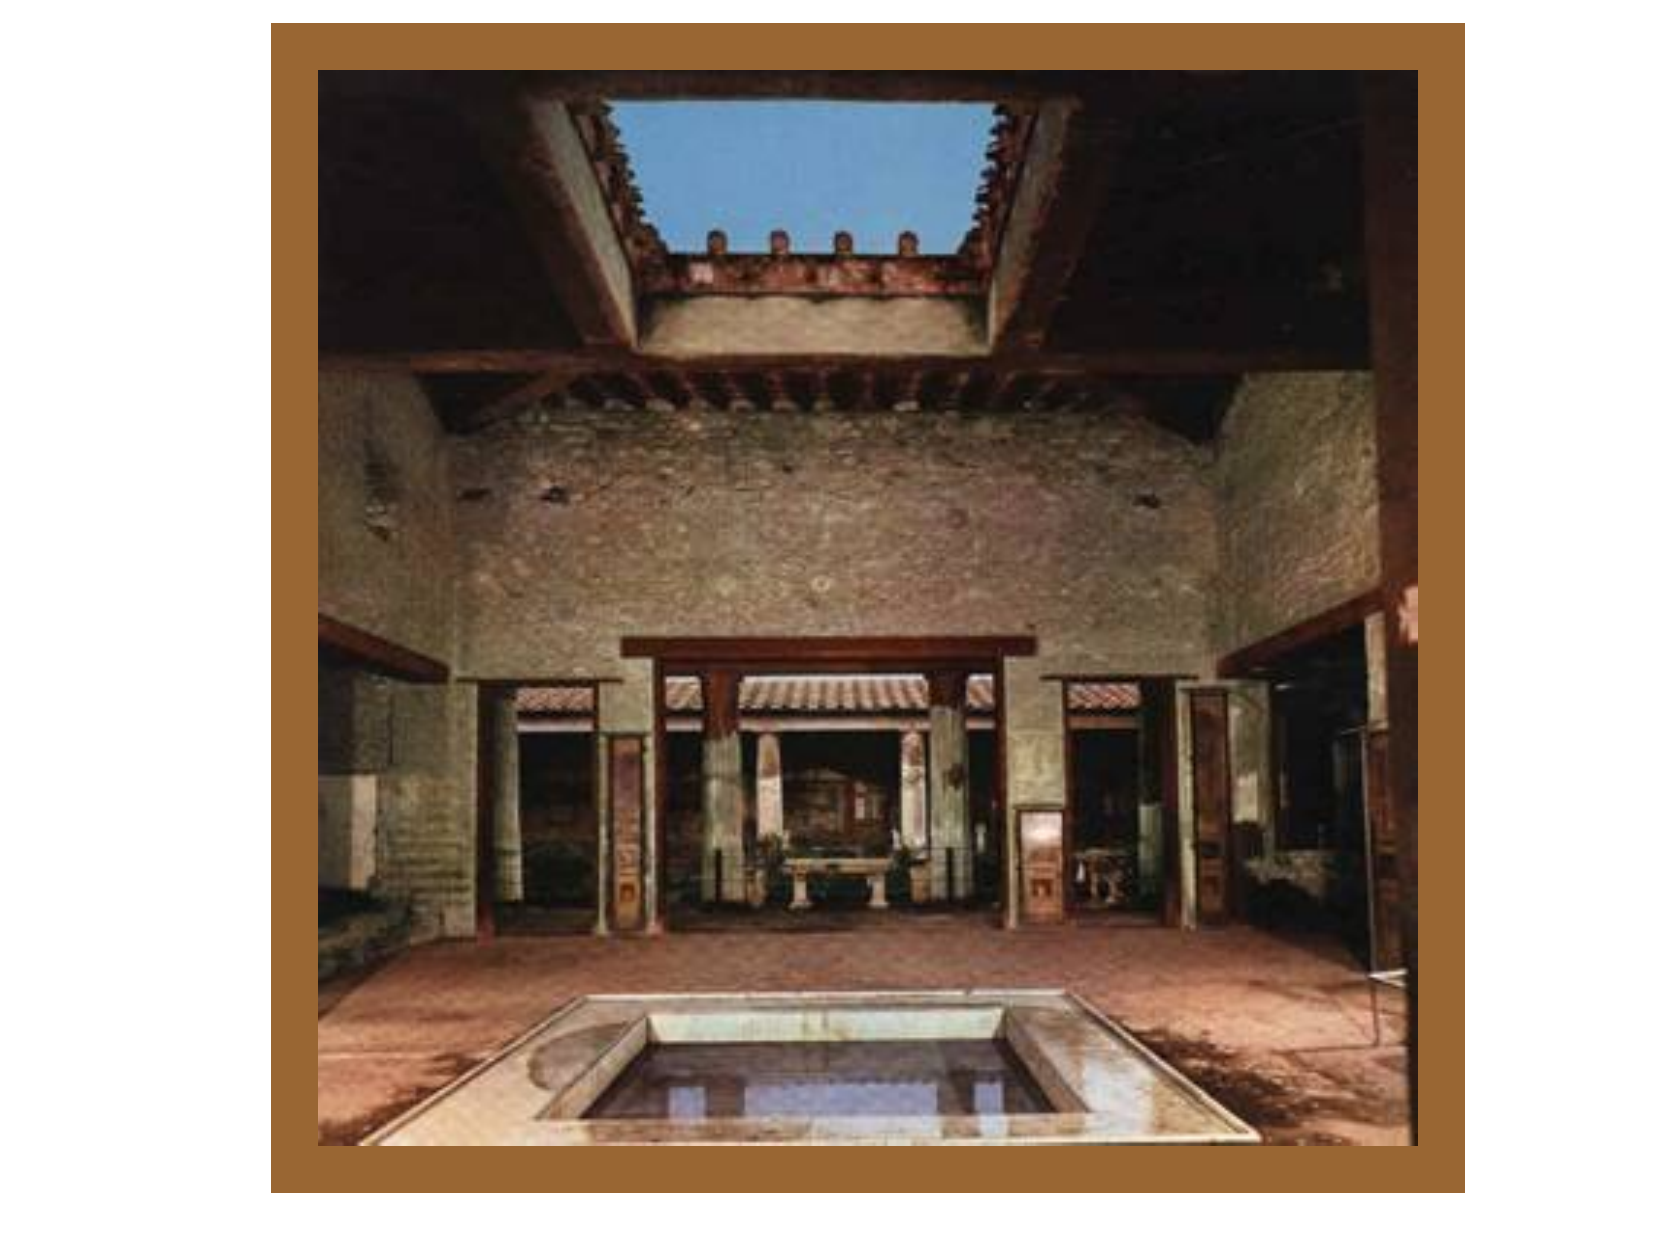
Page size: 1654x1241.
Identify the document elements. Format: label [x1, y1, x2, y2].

picture [318, 70, 1418, 1146]
text_box [271, 23, 1465, 1193]
